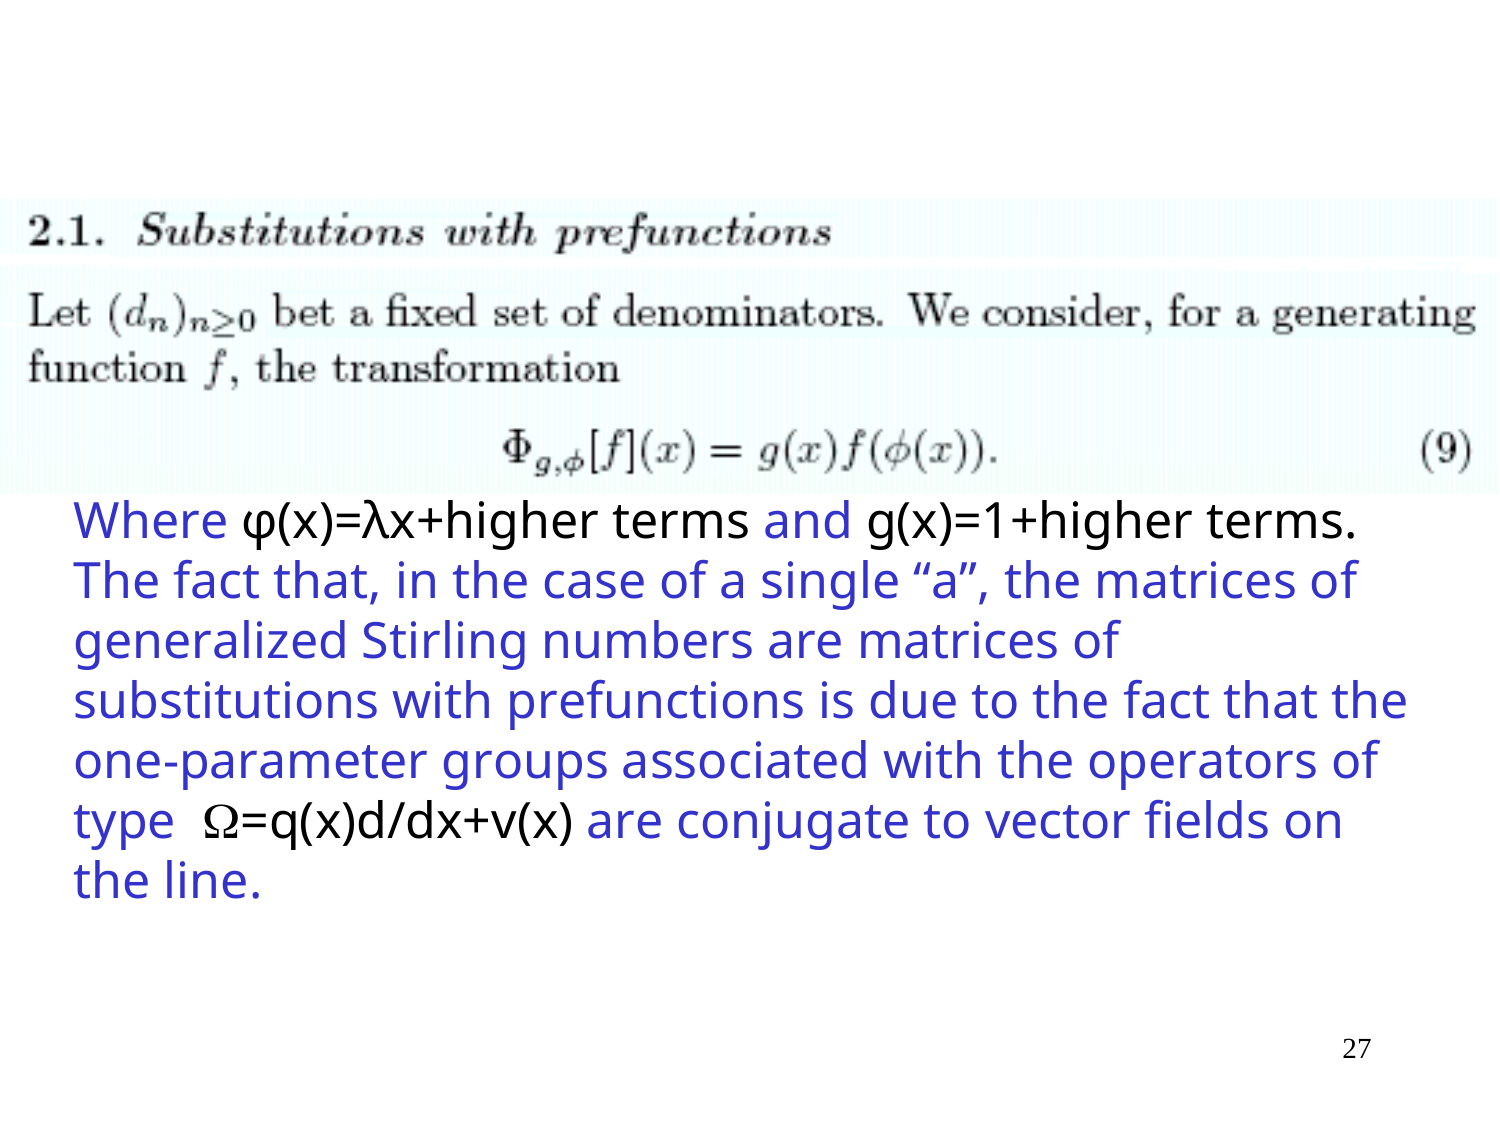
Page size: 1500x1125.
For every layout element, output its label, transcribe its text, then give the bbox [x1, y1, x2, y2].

text_box Where φ(x)=λx+higher terms and g(x)=1+higher terms. The fact that, in the case of a single “a”, the matrices of generalized Stirling numbers are matrices of substitutions with prefunctions is due to the fact that the one-parameter groups associated with the operators of type =q(x)d/dx+v(x) are conjugate to vector fields on the line. [59, 481, 1447, 917]
picture [0, 199, 1500, 494]
